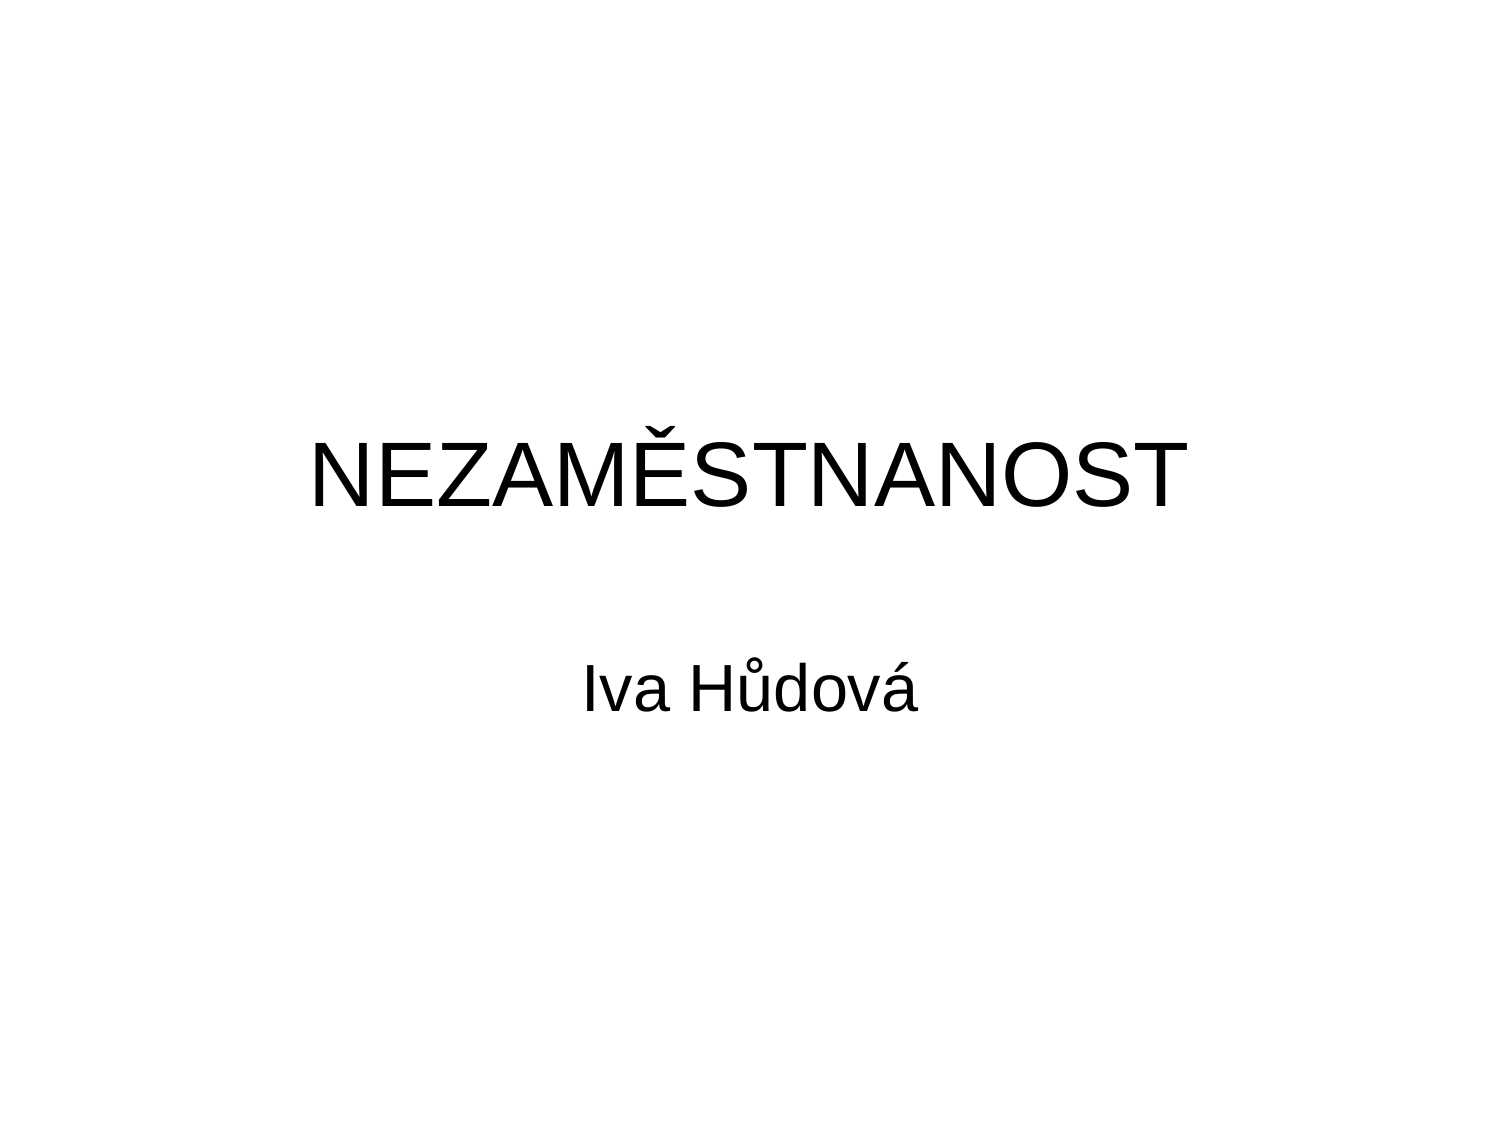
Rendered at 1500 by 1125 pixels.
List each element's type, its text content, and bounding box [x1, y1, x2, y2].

subtitle Iva Hůdová [225, 637, 1276, 926]
title NEZAMĚSTNANOST [112, 349, 1388, 591]
